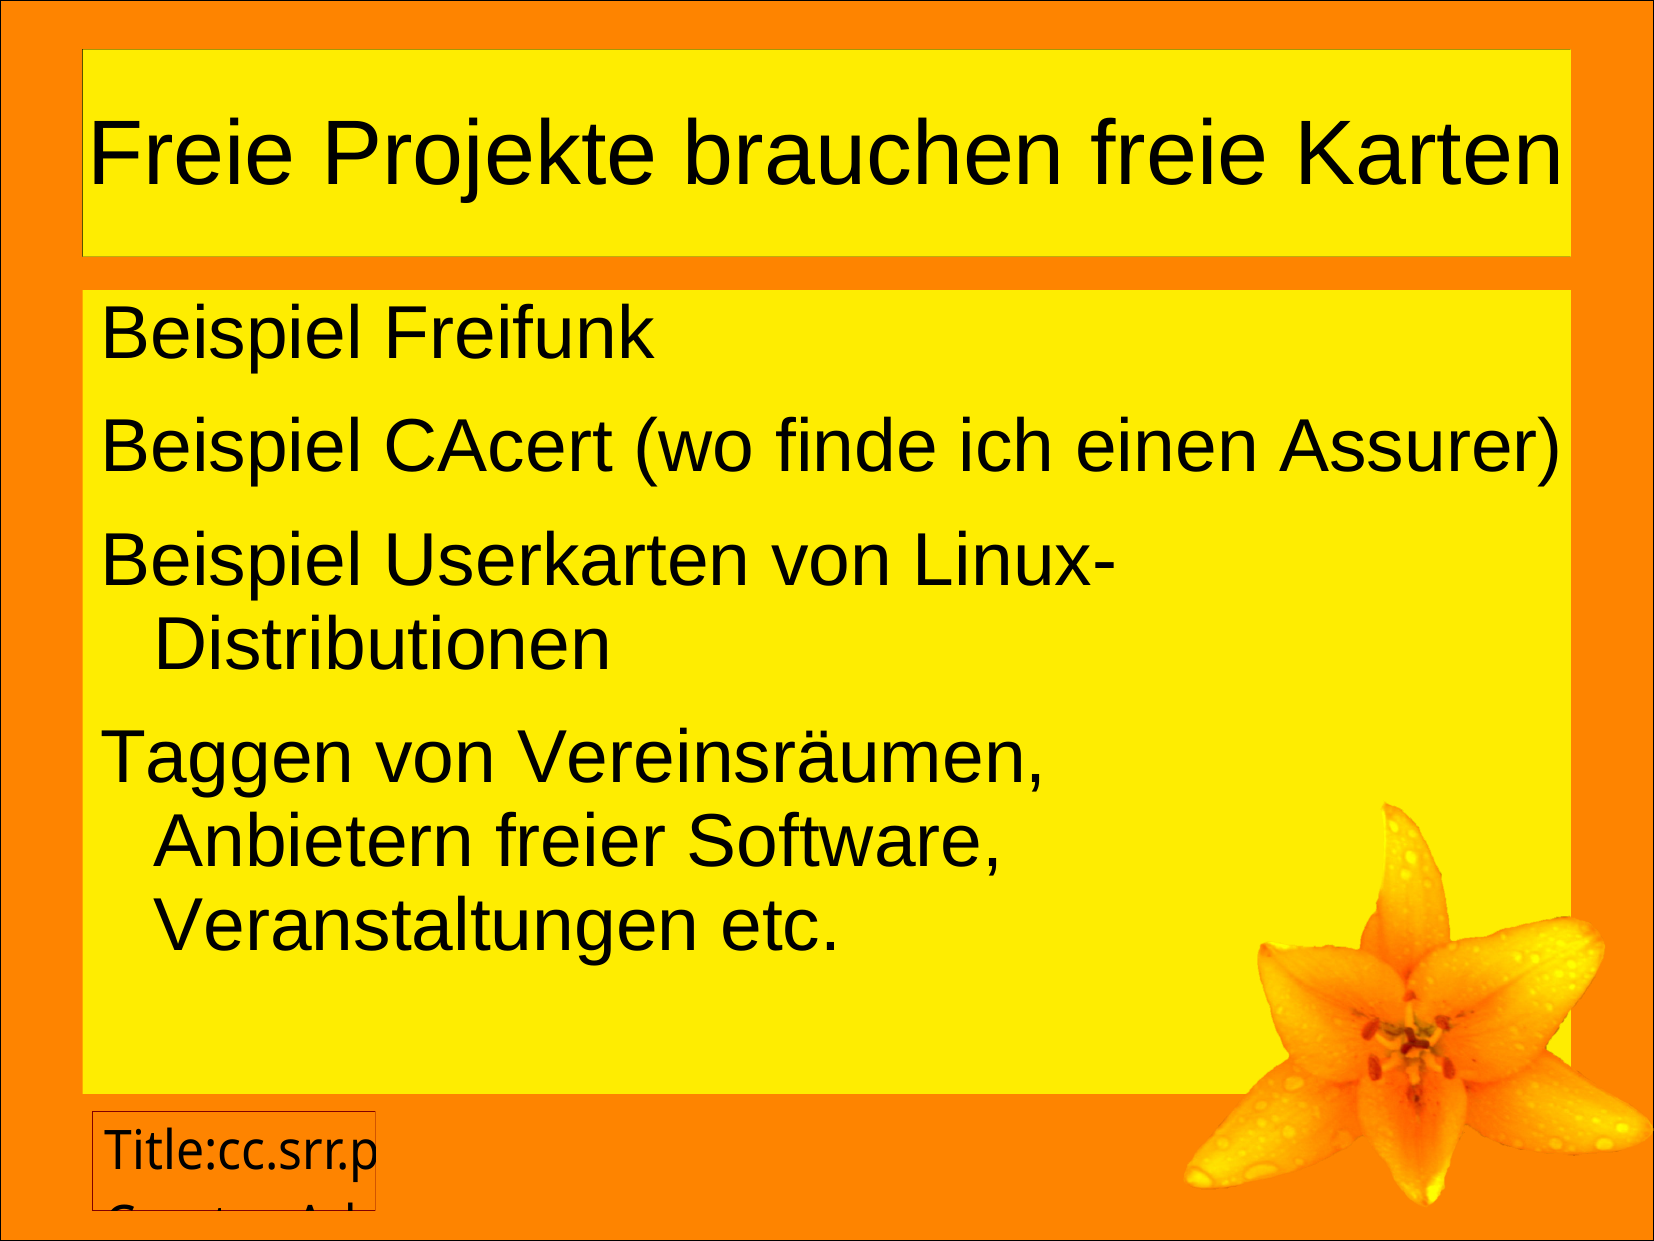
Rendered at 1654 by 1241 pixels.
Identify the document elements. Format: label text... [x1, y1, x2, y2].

text_box [0, 0, 1654, 1241]
title Freie Projekte brauchen freie Karten [82, 49, 1571, 257]
picture [88, 1108, 376, 1211]
list Beispiel Freifunk Beispiel CAcert (wo finde ich einen Assurer) Beispiel Userkarten von Linux-Distributionen Taggen von Vereinsräumen, Anbietern freier Software, Veranstaltungen etc. [82, 290, 1571, 1094]
picture [1181, 767, 1654, 1241]
